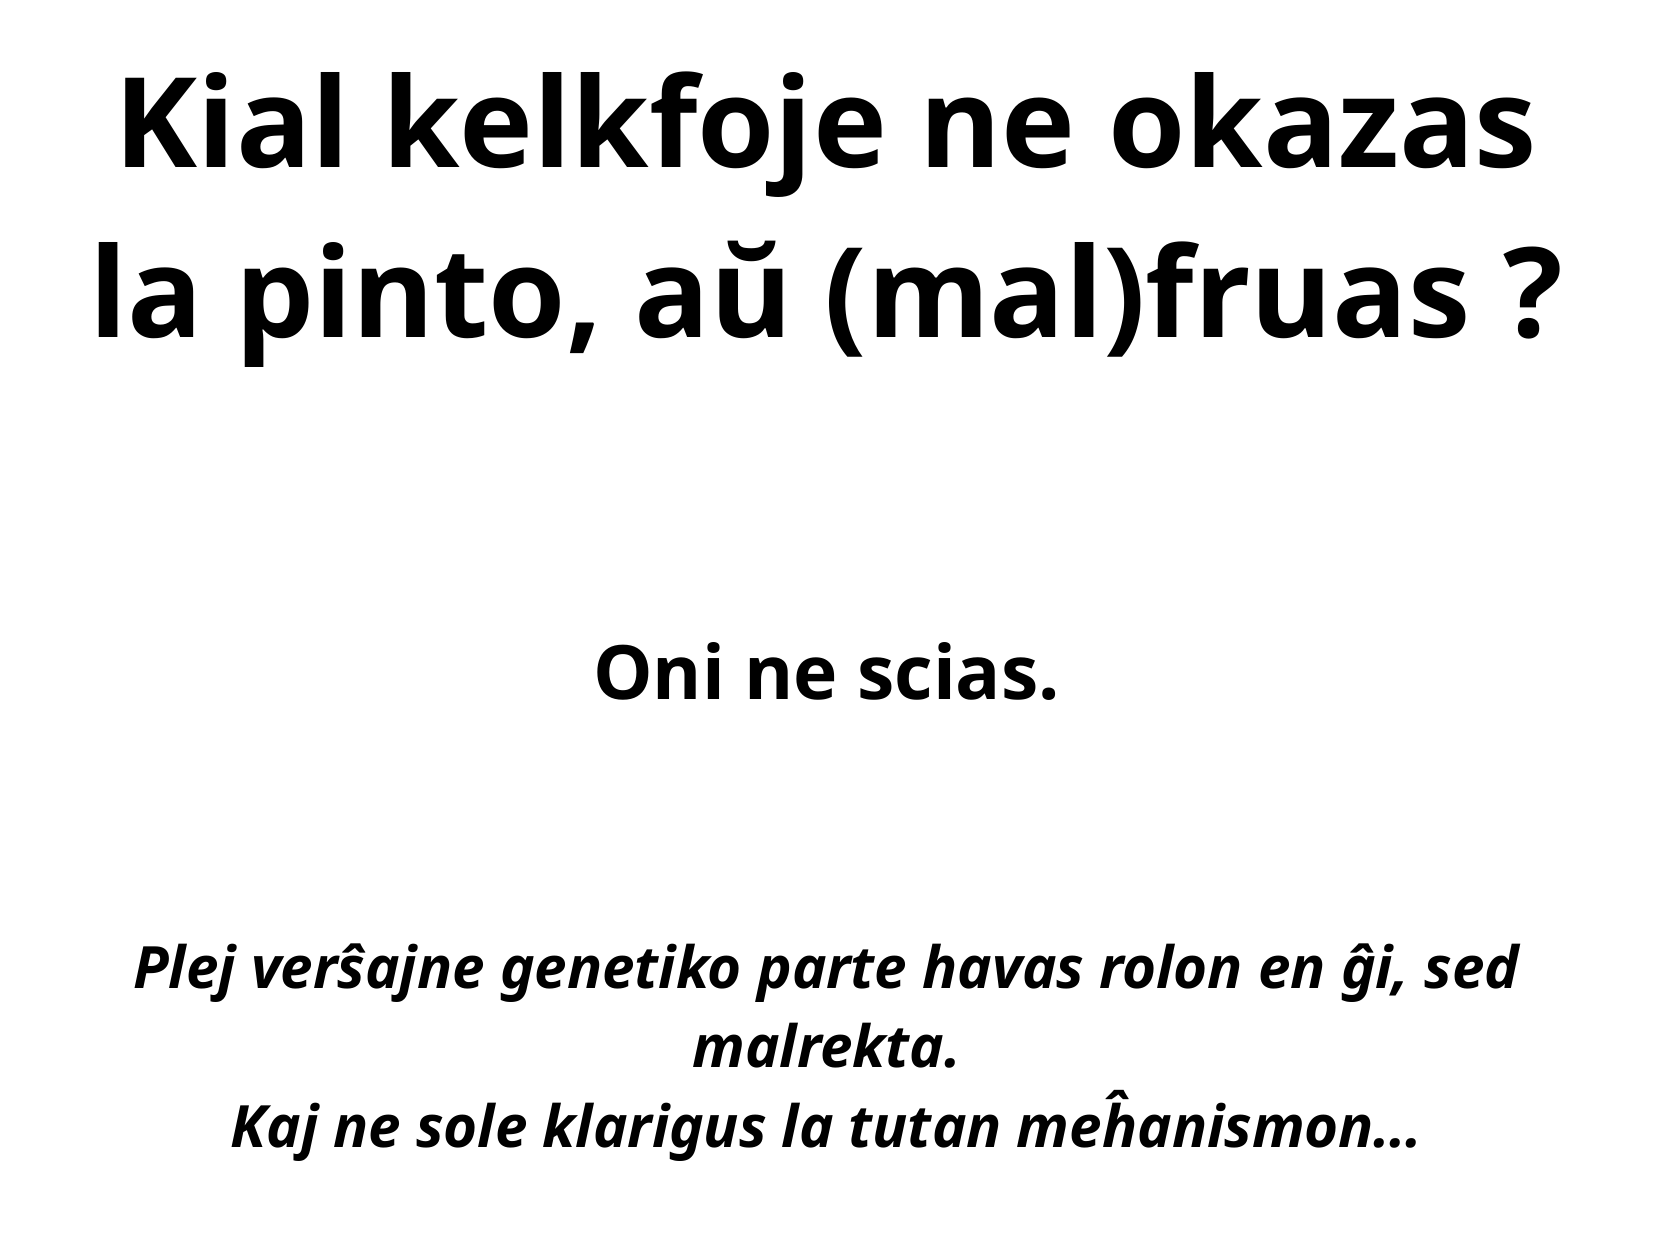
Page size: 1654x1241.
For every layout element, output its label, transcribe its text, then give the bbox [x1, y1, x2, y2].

subtitle Oni ne scias. Plej verŝajne genetiko parte havas rolon en ĝi, sed malrekta. Kaj ne sole klarigus la tutan meĥanismon… [0, 625, 1654, 1158]
title Kial kelkfoje ne okazas la pinto, aŭ (mal)fruas ? [82, 53, 1571, 355]
